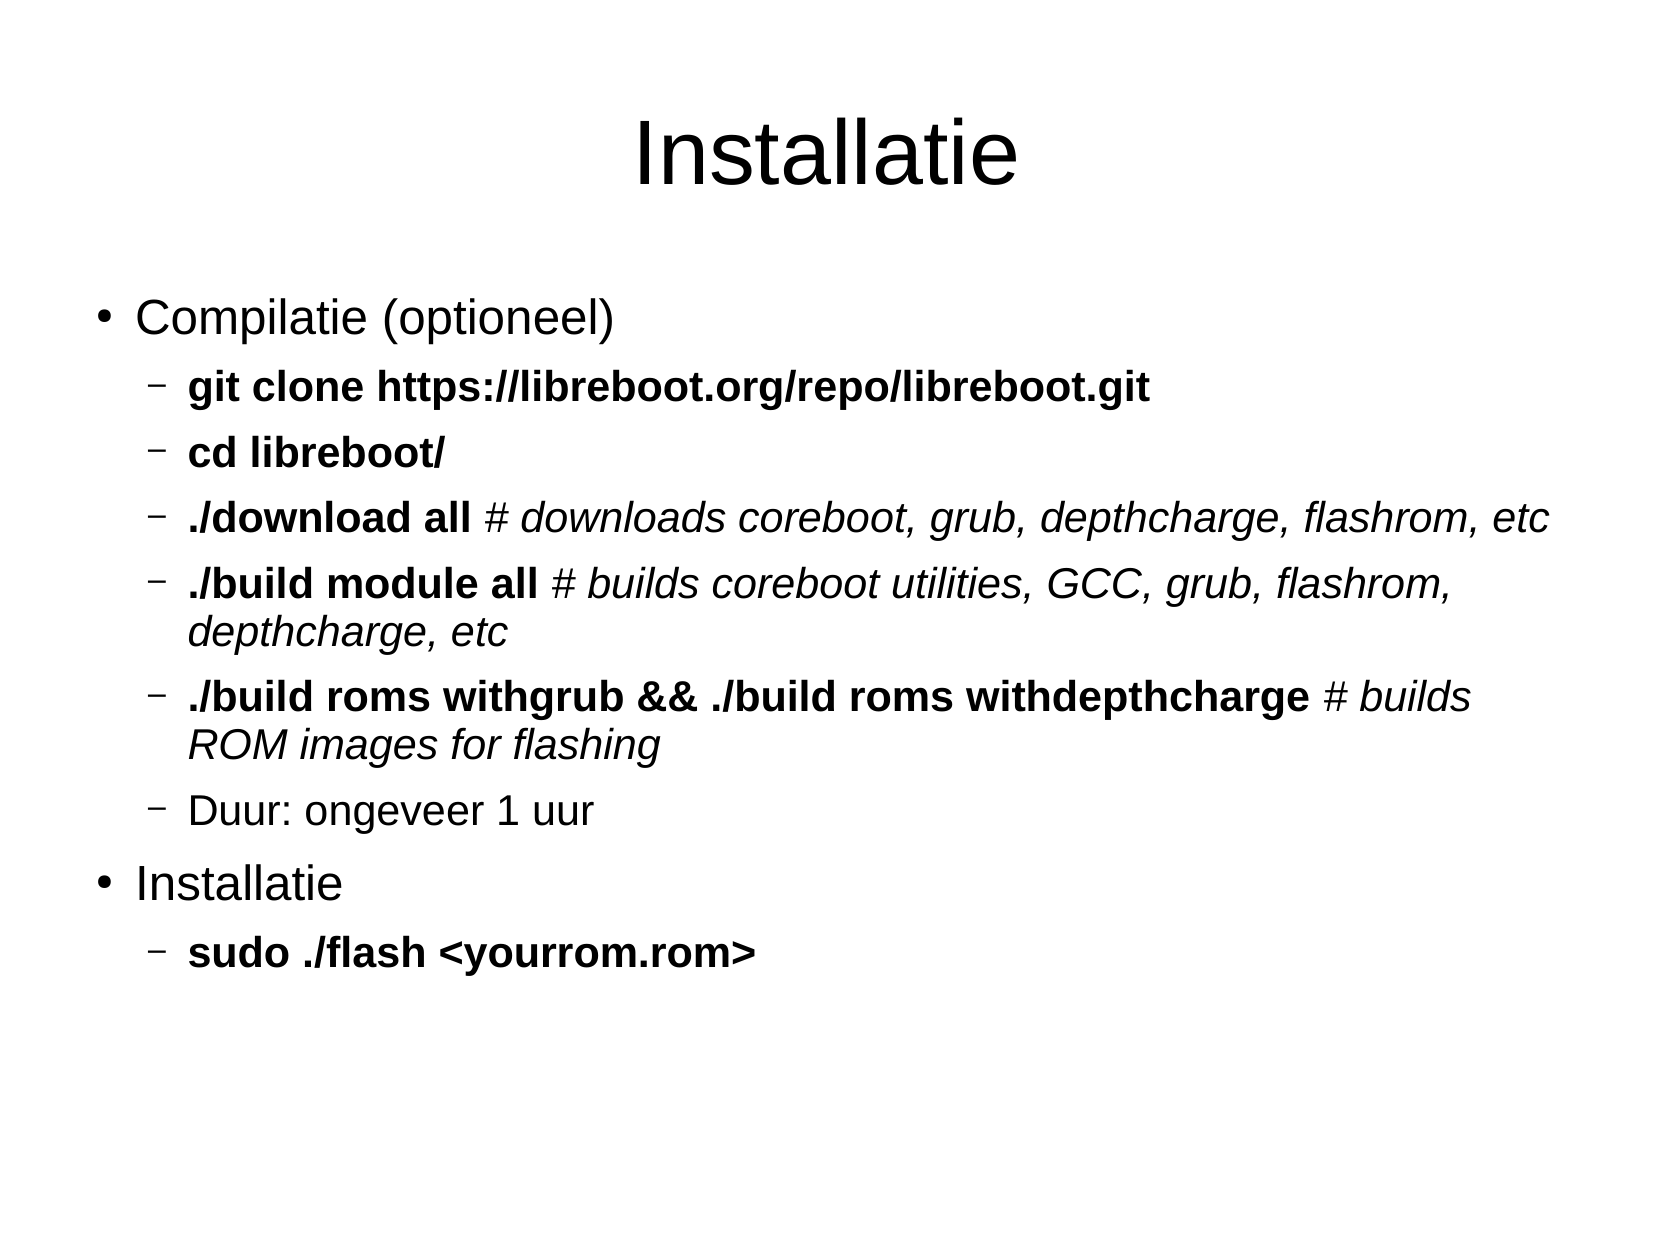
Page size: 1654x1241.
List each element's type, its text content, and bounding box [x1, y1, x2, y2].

list Compilatie (optioneel) git clone https://libreboot.org/repo/libreboot.git cd libreboot/ ./download all # downloads coreboot, grub, depthcharge, flashrom, etc ./build module all # builds coreboot utilities, GCC, grub, flashrom, depthcharge, etc ./build roms withgrub && ./build roms withdepthcharge # builds ROM images for flashing Duur: ongeveer 1 uur Installatie sudo ./flash <yourrom.rom> [82, 290, 1571, 1010]
title Installatie [82, 49, 1571, 257]
